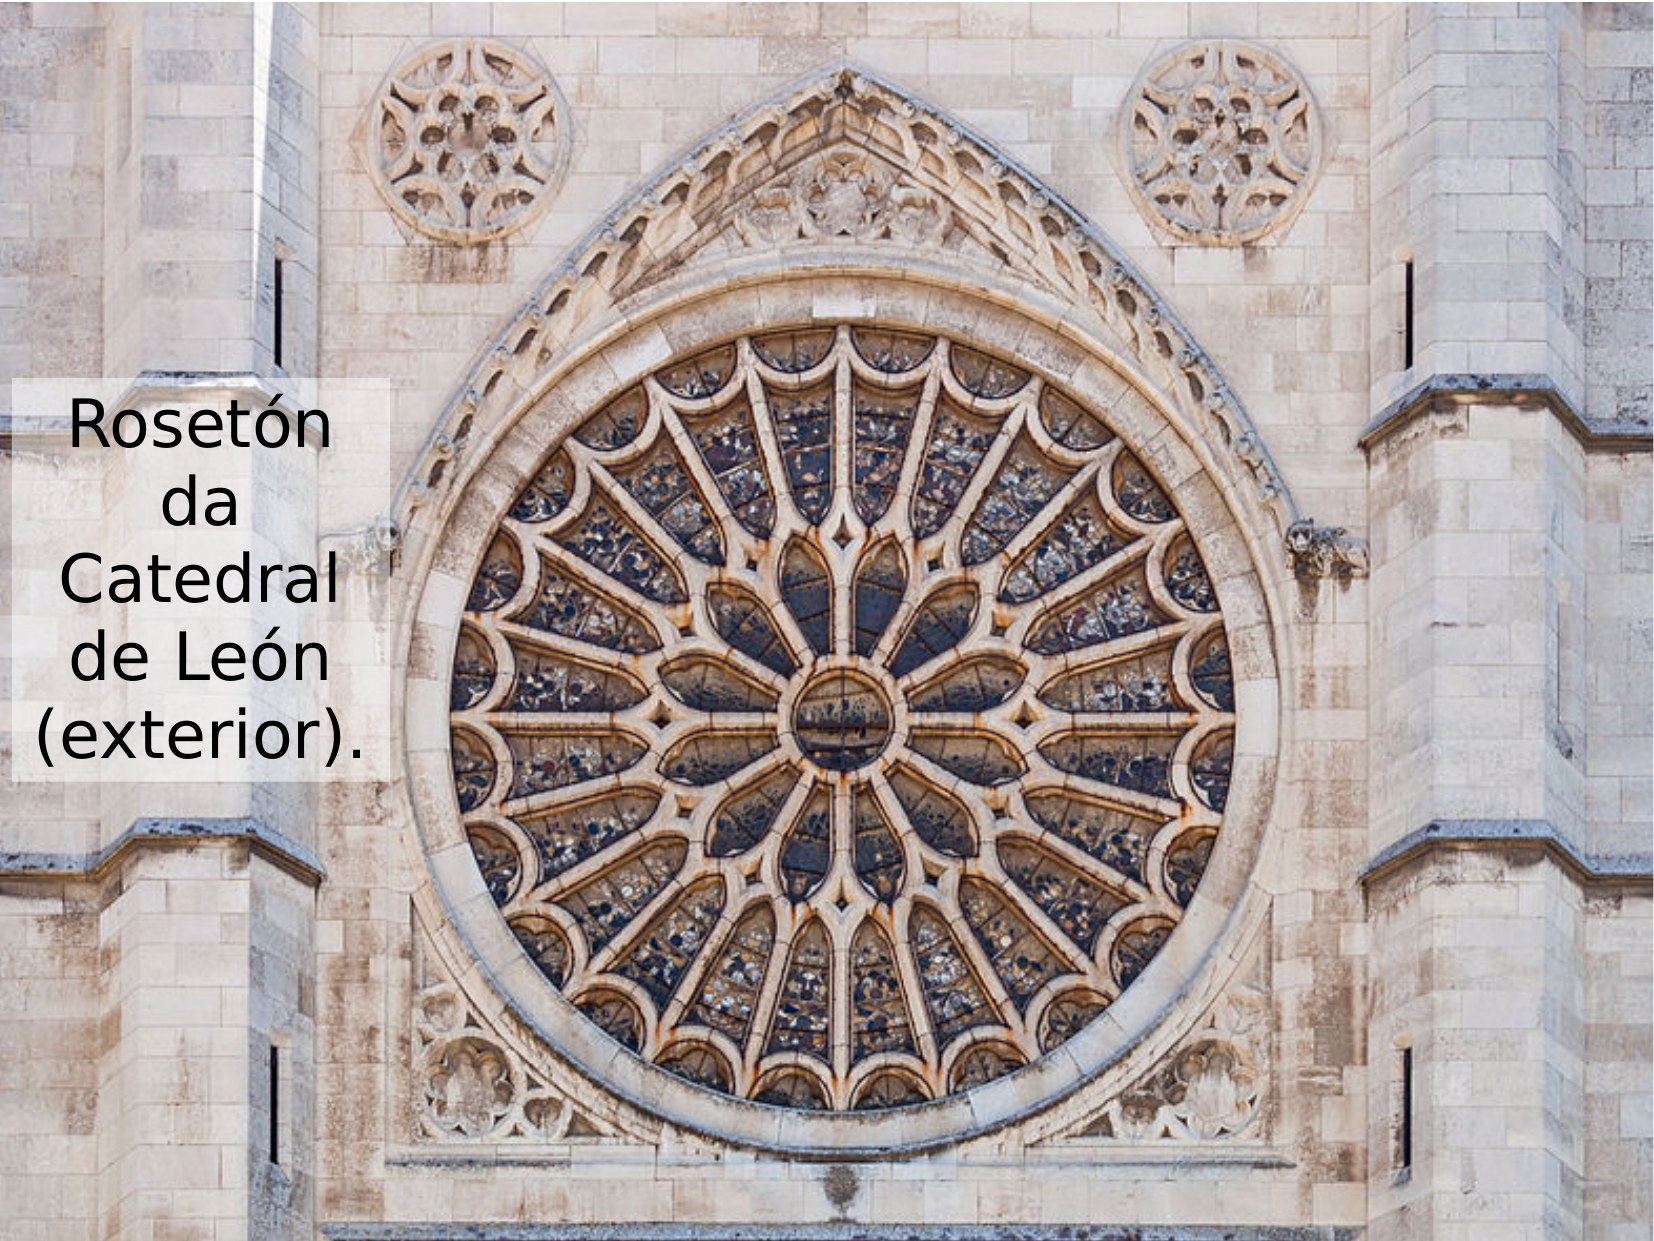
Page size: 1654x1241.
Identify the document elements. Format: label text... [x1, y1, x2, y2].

text_box Rosetón da Catedral de León (exterior). [11, 377, 390, 782]
picture [0, 2, 1654, 1241]
